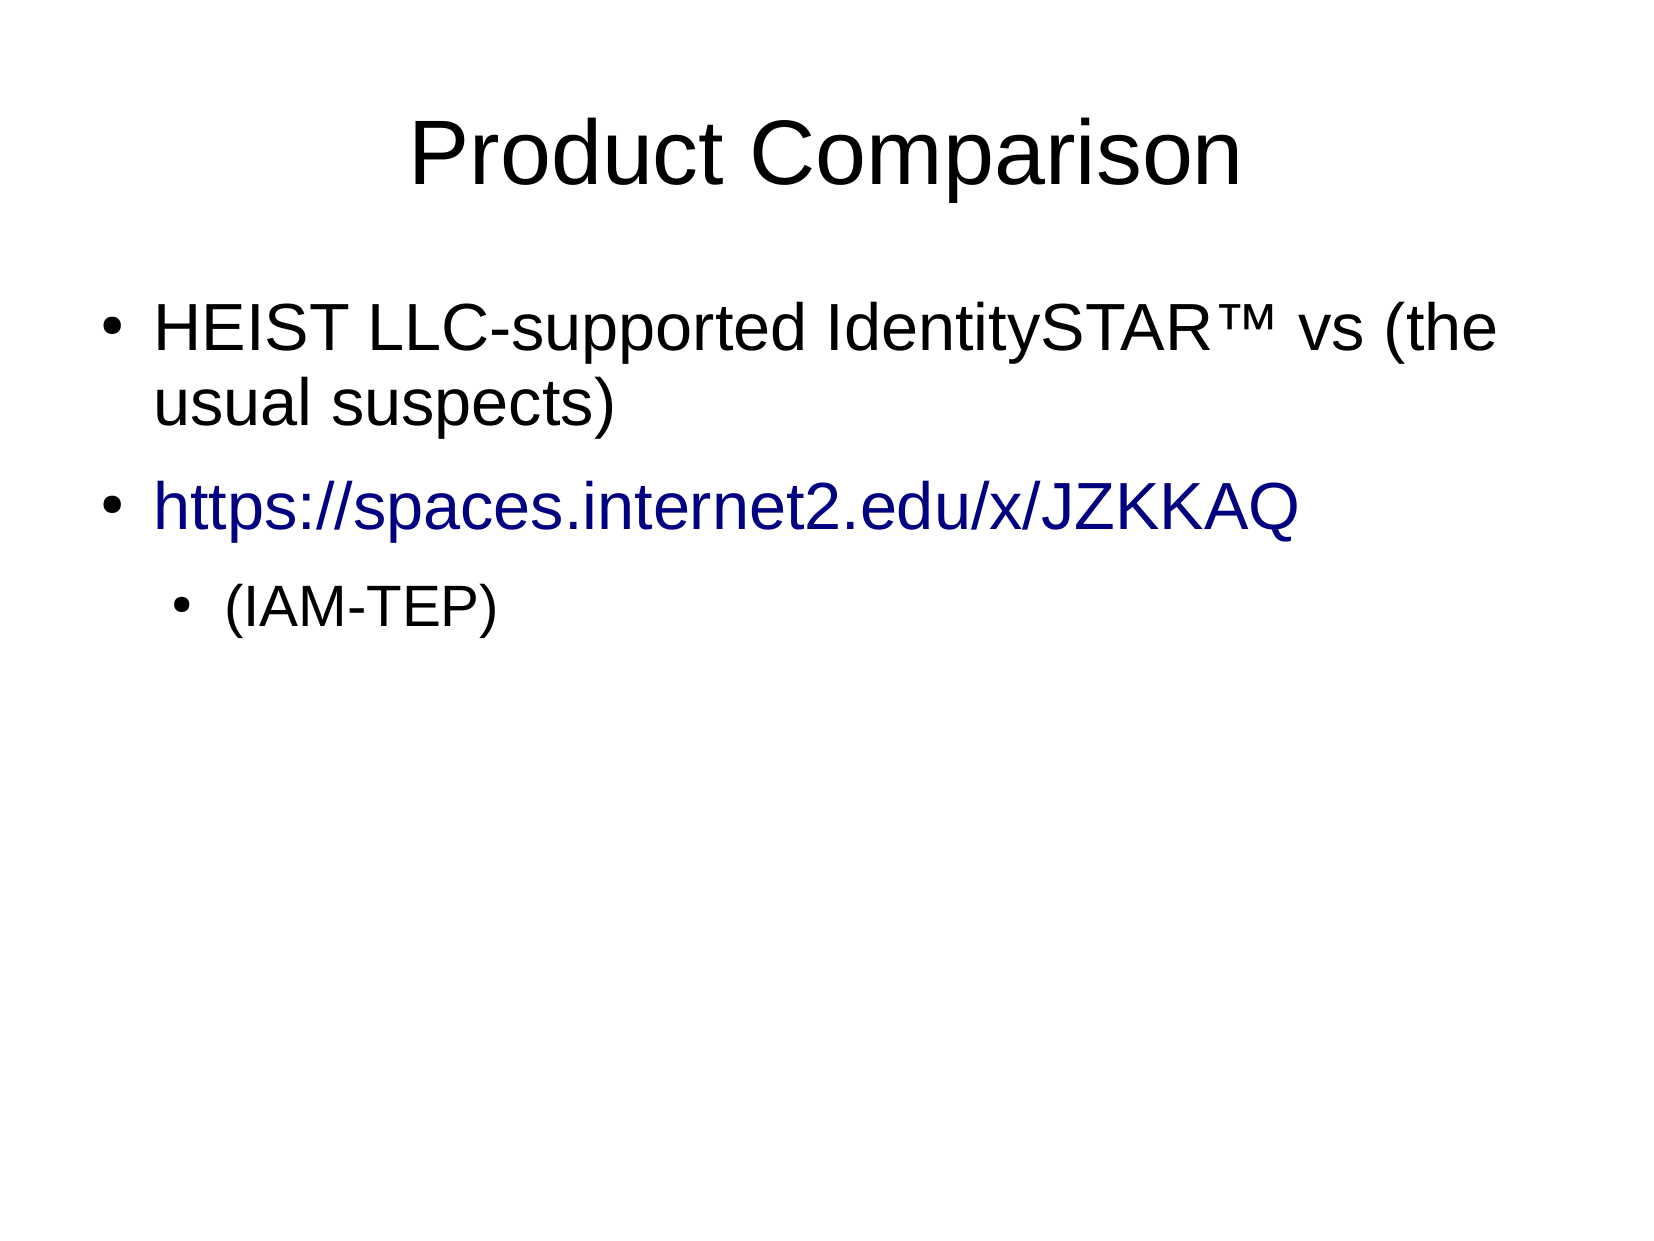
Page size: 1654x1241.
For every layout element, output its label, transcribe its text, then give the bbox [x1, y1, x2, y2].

title Product Comparison [82, 49, 1571, 257]
list HEIST LLC-supported IdentitySTAR™ vs (the usual suspects) https://spaces.internet2.edu/x/JZKKAQ (IAM-TEP) [82, 290, 1571, 1109]
